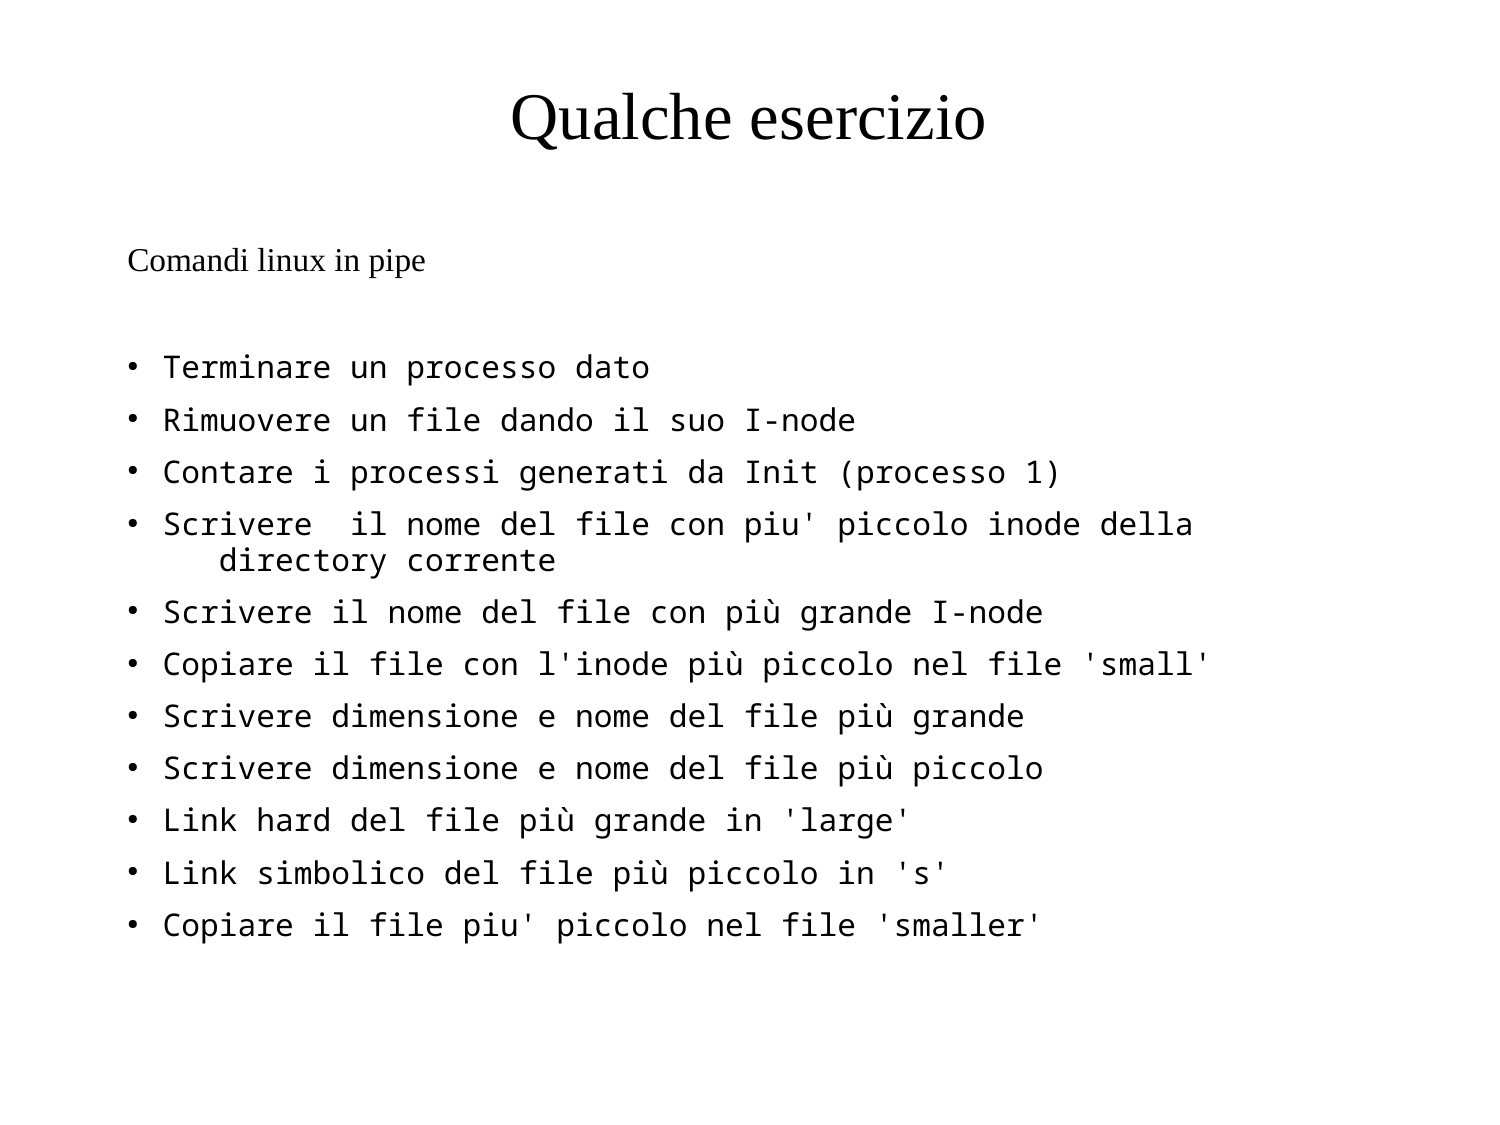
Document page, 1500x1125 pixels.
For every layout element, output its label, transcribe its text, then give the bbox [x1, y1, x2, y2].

list Comandi linux in pipe Terminare un processo dato Rimuovere un file dando il suo I-node Contare i processi generati da Init (processo 1) Scrivere il nome del file con piu' piccolo inode della directory corrente Scrivere il nome del file con più grande I-node Copiare il file con l'inode più piccolo nel file 'small' Scrivere dimensione e nome del file più grande Scrivere dimensione e nome del file più piccolo Link hard del file più grande in 'large' Link simbolico del file più piccolo in 's' Copiare il file piu' piccolo nel file 'smaller' [112, 177, 1386, 1093]
title Qualche esercizio [112, 4, 1386, 177]
